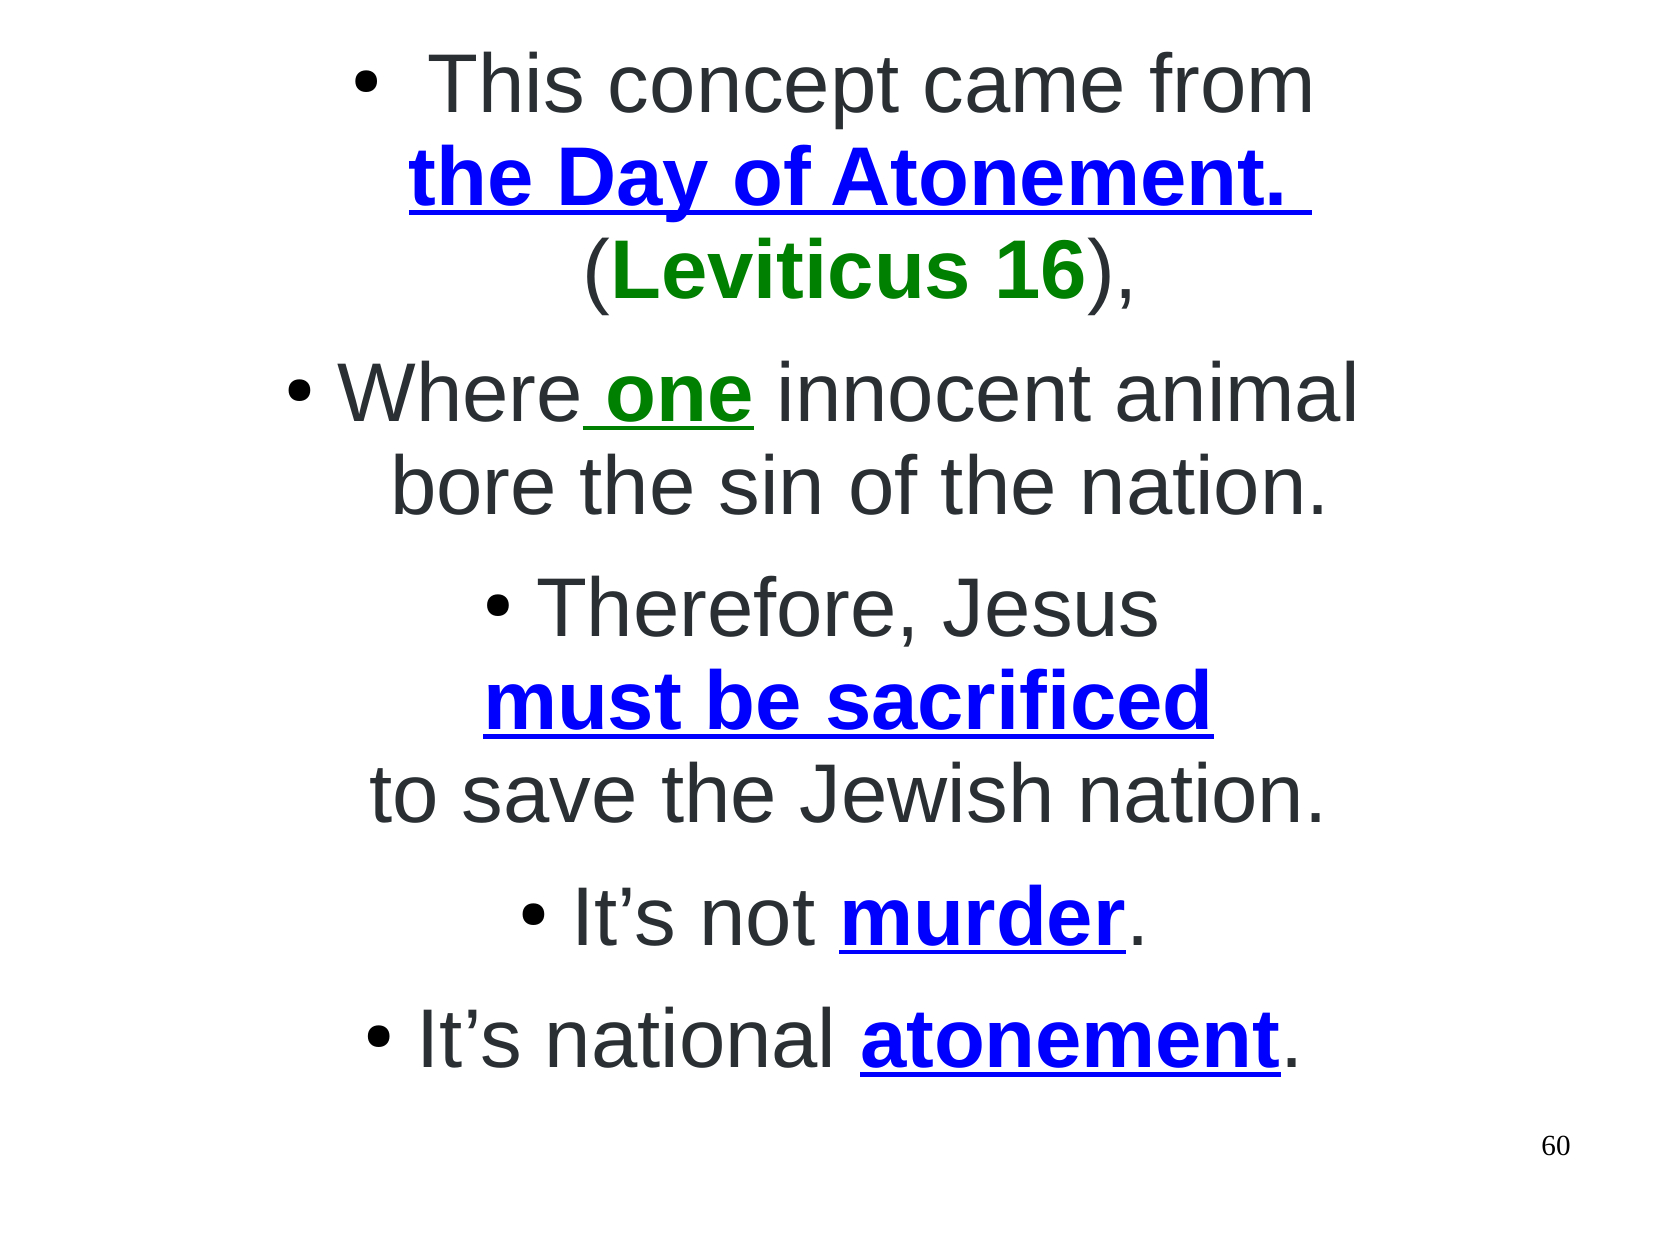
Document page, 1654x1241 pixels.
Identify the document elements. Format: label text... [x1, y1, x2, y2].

list This concept came from the Day of Atonement. (Leviticus 16), Where one innocent animal bore the sin of the nation. Therefore, Jesus must be sacrificed to save the Jewish nation. It’s not murder. It’s national atonement. [37, 37, 1613, 1238]
